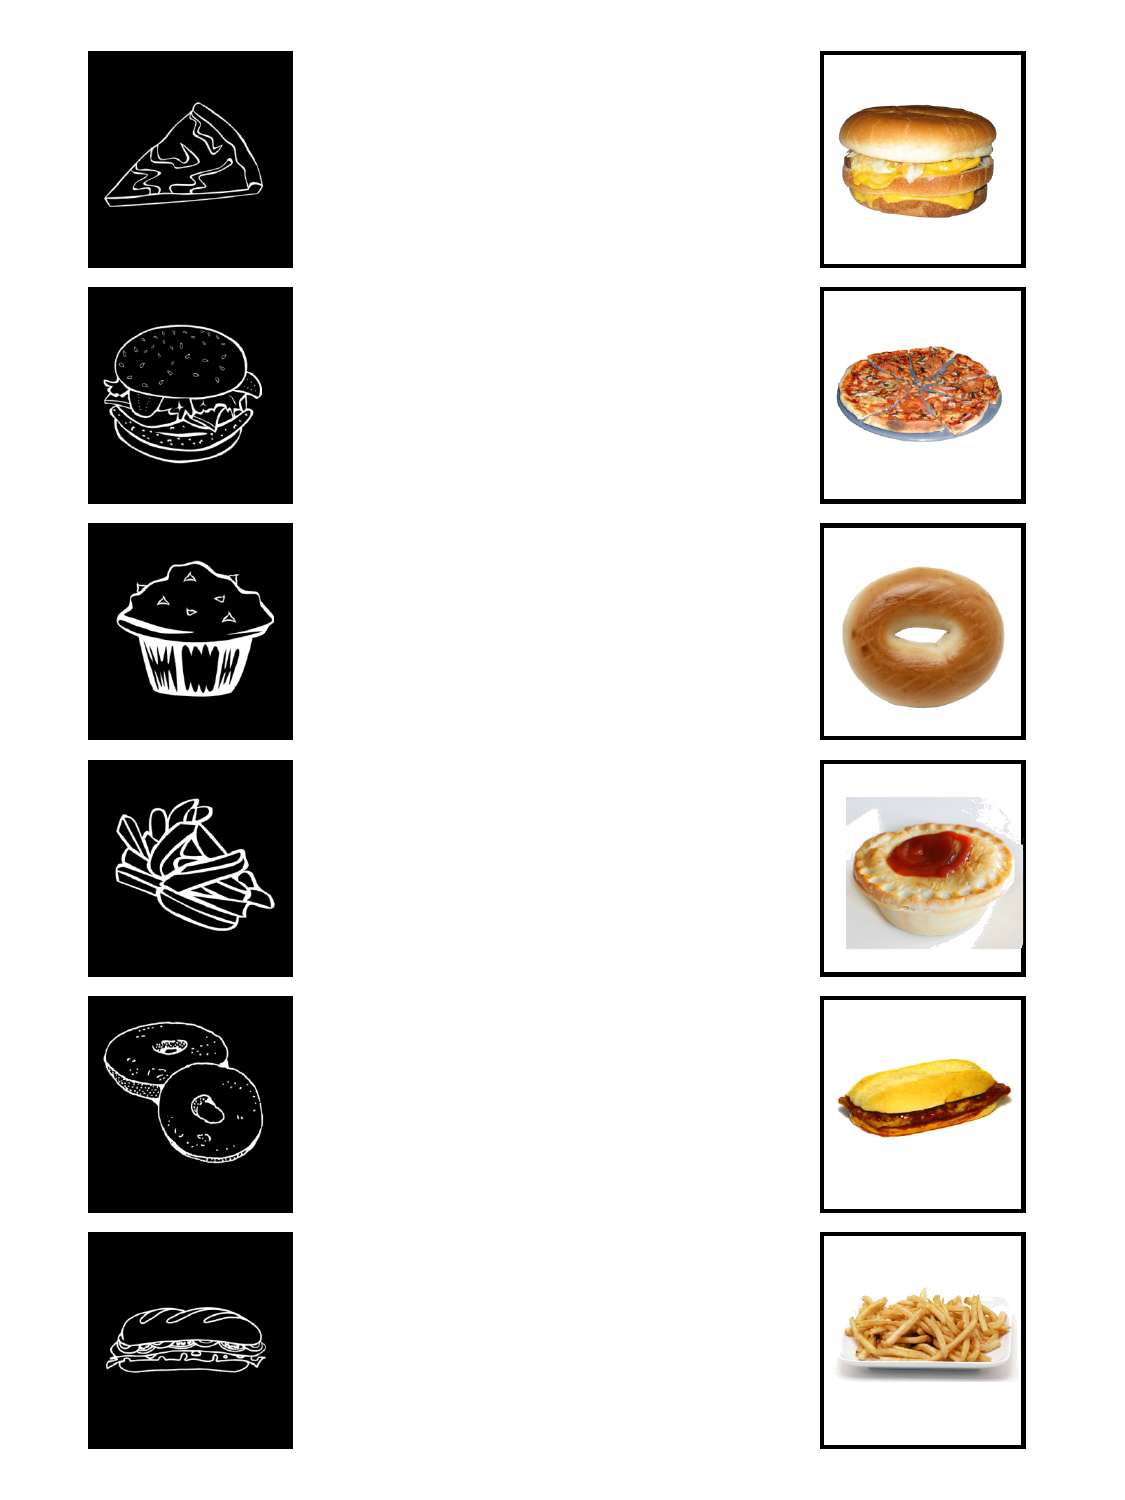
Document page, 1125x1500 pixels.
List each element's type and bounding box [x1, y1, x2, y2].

picture [827, 336, 1012, 452]
text_box [822, 1234, 1024, 1447]
picture [101, 100, 268, 209]
picture [113, 797, 276, 933]
text_box [90, 998, 292, 1211]
text_box [822, 761, 1024, 975]
picture [101, 324, 262, 464]
picture [846, 797, 1024, 949]
picture [834, 1281, 1018, 1382]
picture [101, 1305, 274, 1374]
picture [834, 100, 1002, 222]
picture [834, 560, 1012, 715]
text_box [822, 53, 1024, 266]
picture [113, 560, 274, 698]
text_box [90, 289, 292, 502]
text_box [90, 53, 292, 266]
picture [101, 1021, 275, 1164]
picture [834, 1056, 1015, 1140]
text_box [90, 1234, 292, 1447]
text_box [822, 525, 1024, 739]
text_box [90, 761, 292, 975]
text_box [822, 998, 1024, 1211]
text_box [822, 289, 1024, 502]
text_box [90, 525, 292, 739]
